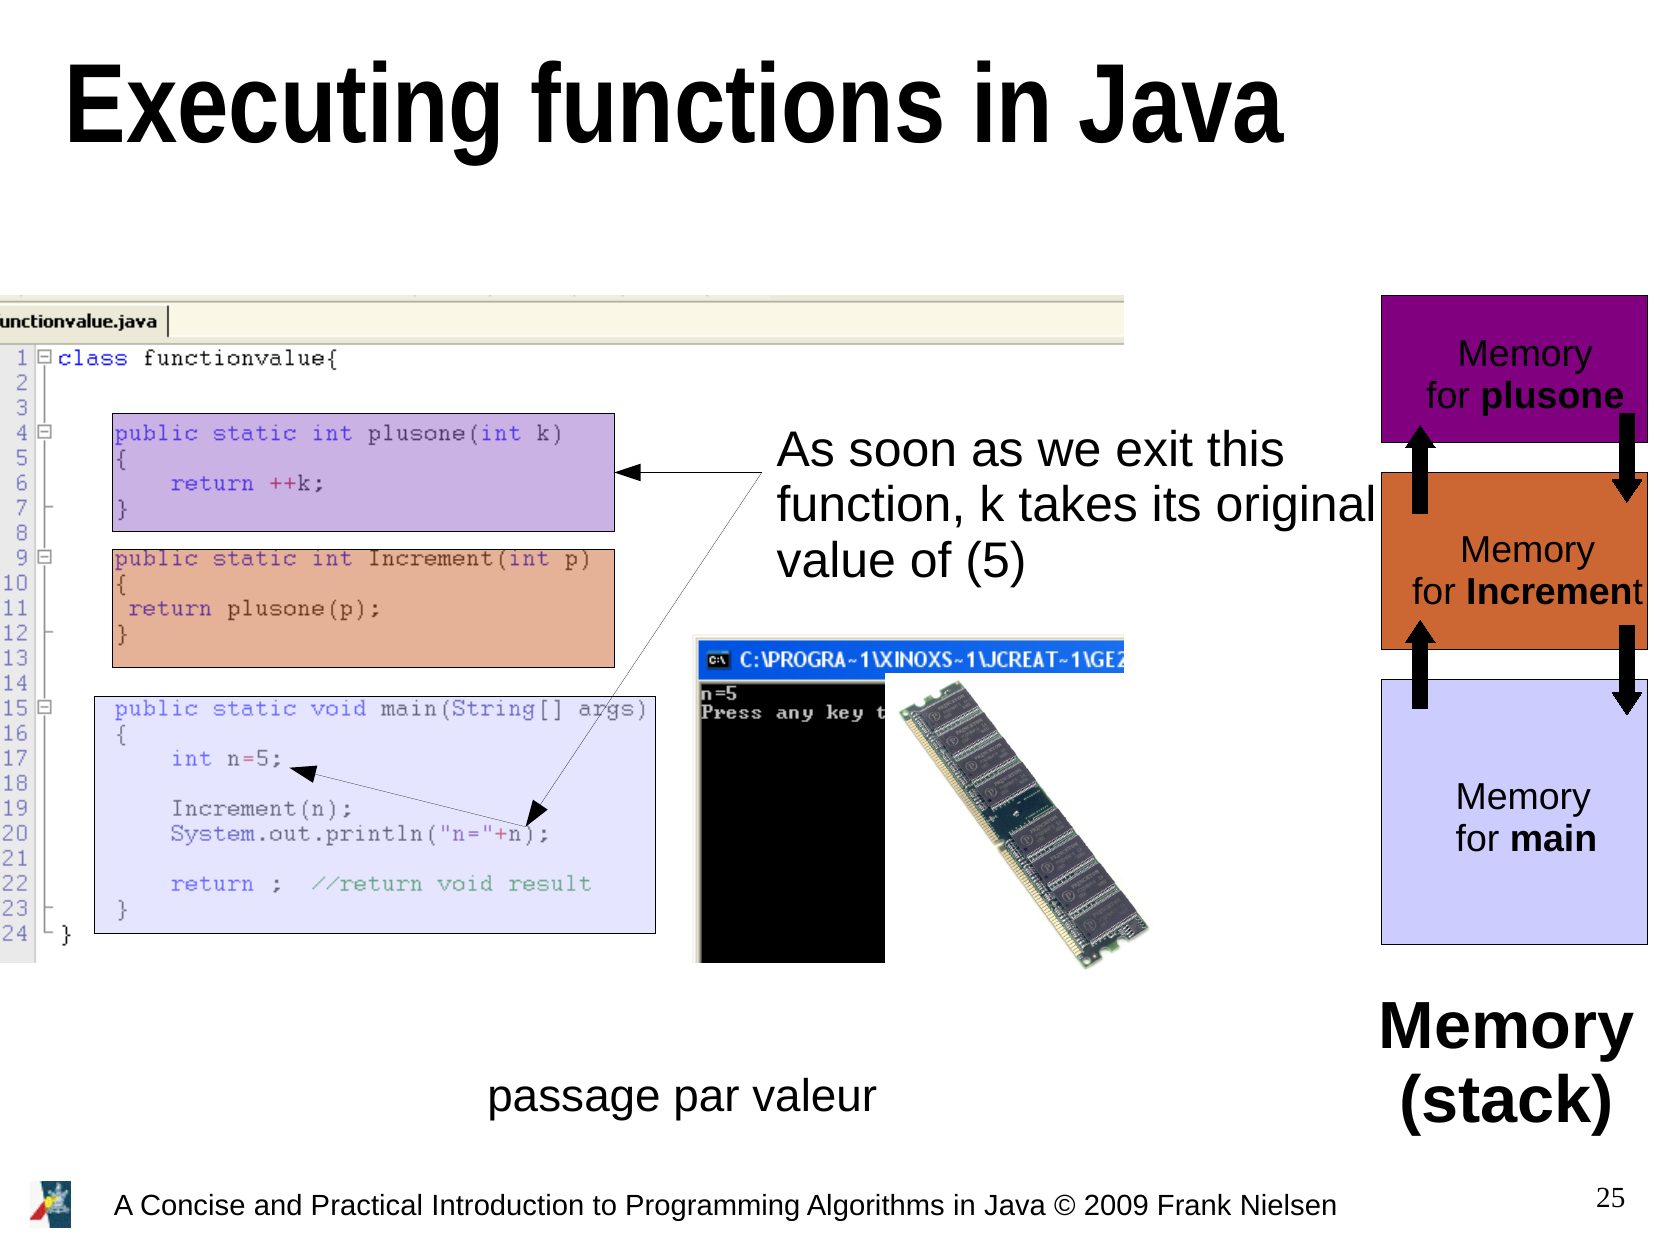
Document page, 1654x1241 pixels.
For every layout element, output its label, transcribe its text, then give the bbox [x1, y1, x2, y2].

text_box Executing functions in Java [50, 29, 1300, 174]
text_box Memory for Increment [1397, 521, 1654, 622]
picture [0, 295, 1156, 979]
text_box [1086, 616, 1117, 673]
text_box [112, 549, 615, 668]
text_box As soon as we exit this function, k takes its original value of (5) [761, 413, 1392, 596]
text_box Memory for main [1440, 767, 1613, 868]
text_box Memory (stack) [1364, 980, 1650, 1145]
text_box [1381, 295, 1648, 945]
text_box [94, 696, 656, 934]
text_box [112, 413, 615, 532]
text_box Memory for plusone [1411, 324, 1640, 425]
text_box passage par valeur [472, 1063, 893, 1129]
picture [29, 1181, 71, 1228]
